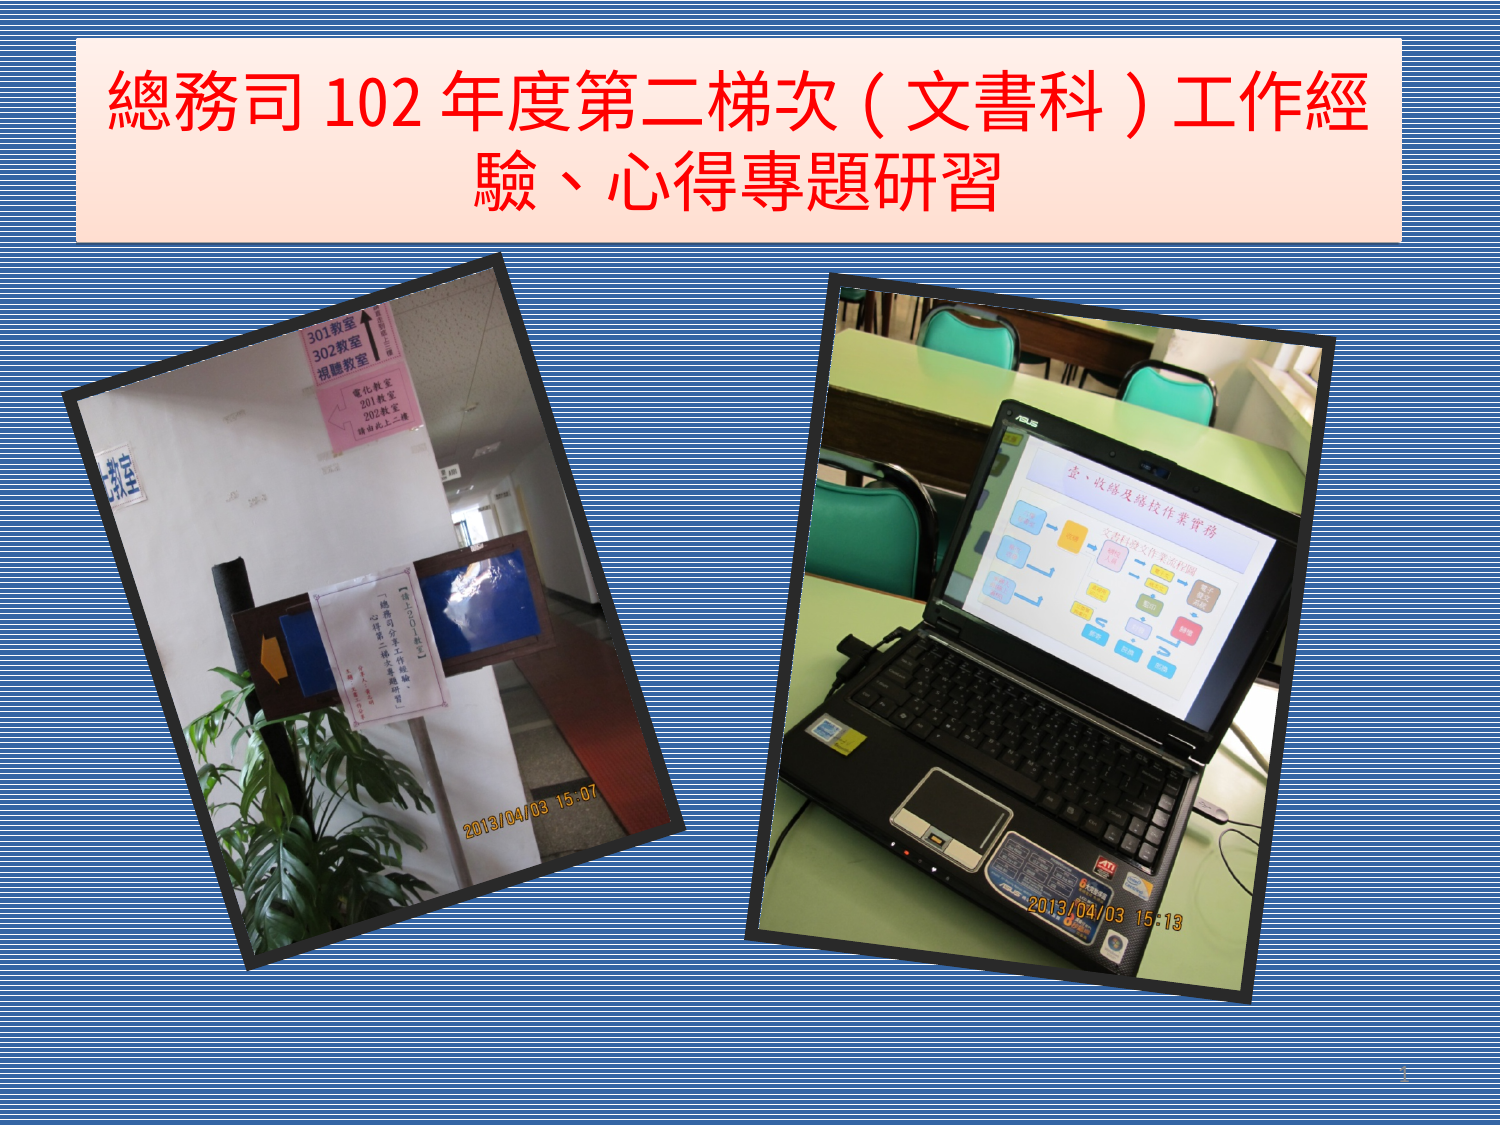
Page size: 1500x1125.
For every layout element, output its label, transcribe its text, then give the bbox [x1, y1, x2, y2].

picture [76, 267, 671, 956]
picture [758, 286, 1323, 991]
slide_number <編號> [1074, 1042, 1425, 1103]
title 總務司102年度第二梯次(文書科)工作經驗、心得專題研習 [76, 38, 1402, 242]
